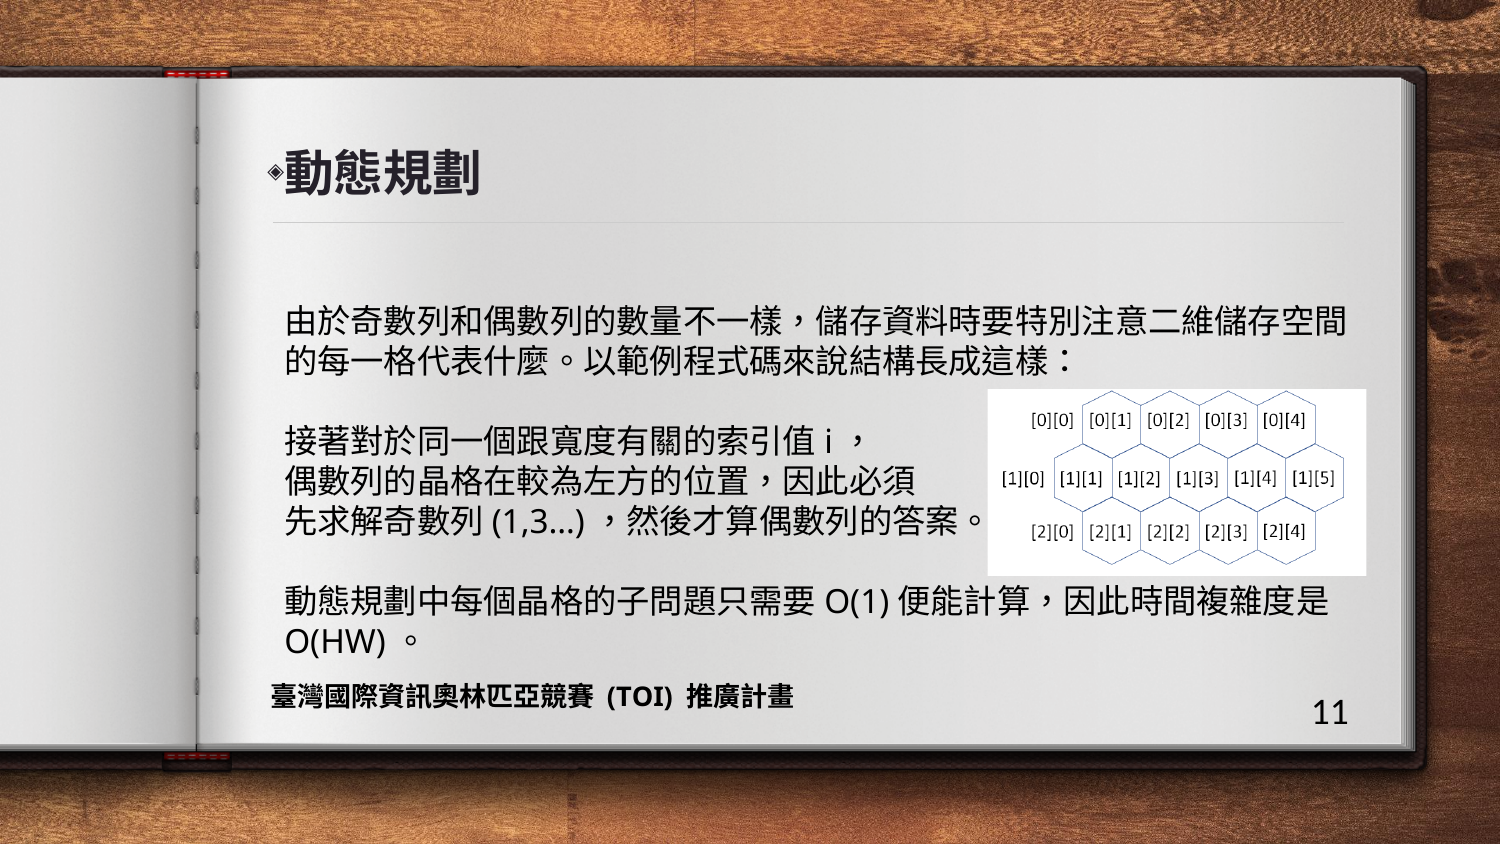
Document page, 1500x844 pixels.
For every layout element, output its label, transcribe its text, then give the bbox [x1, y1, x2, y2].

chart [987, 389, 1367, 576]
list 動態規劃 [252, 126, 1194, 216]
text_box 由於奇數列和偶數列的數量不一樣，儲存資料時要特別注意二維儲存空間的每一格代表什麼。以範例程式碼來說結構長成這樣： 接著對於同一個跟寬度有關的索引值i， 偶數列的晶格在較為左方的位置，因此必須 先求解奇數列(1,3…)，然後才算偶數列的答案。 動態規劃中每個晶格的子問題只需要O(1)便能計算，因此時間複雜度是O(HW)。 [269, 293, 1367, 672]
text_box [1295, 672, 1386, 737]
